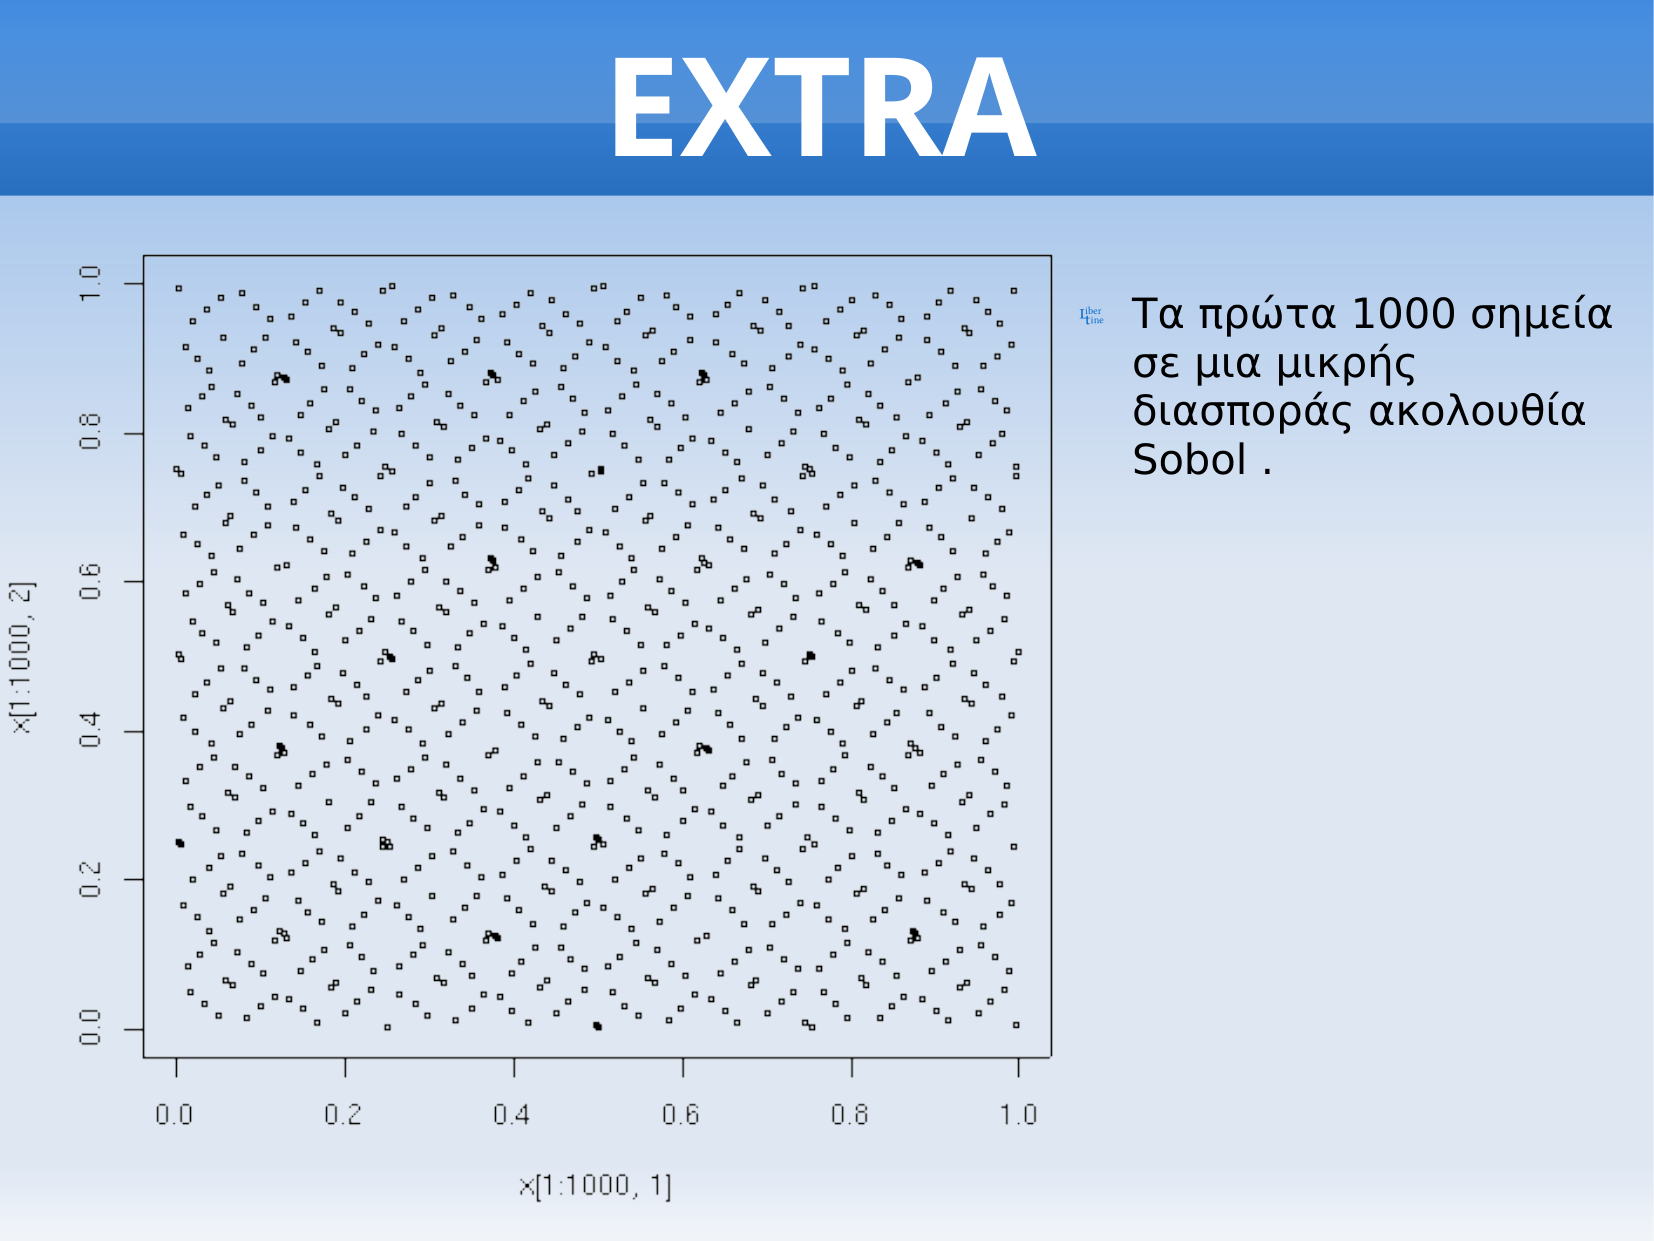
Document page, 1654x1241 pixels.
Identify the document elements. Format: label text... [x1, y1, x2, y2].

list Τα πρώτα 1000 σημεία σε μια μικρής διασποράς ακολουθία Sobol . [1061, 290, 1654, 713]
title EXTRA [76, 0, 1565, 217]
picture [0, 0, 1654, 1241]
